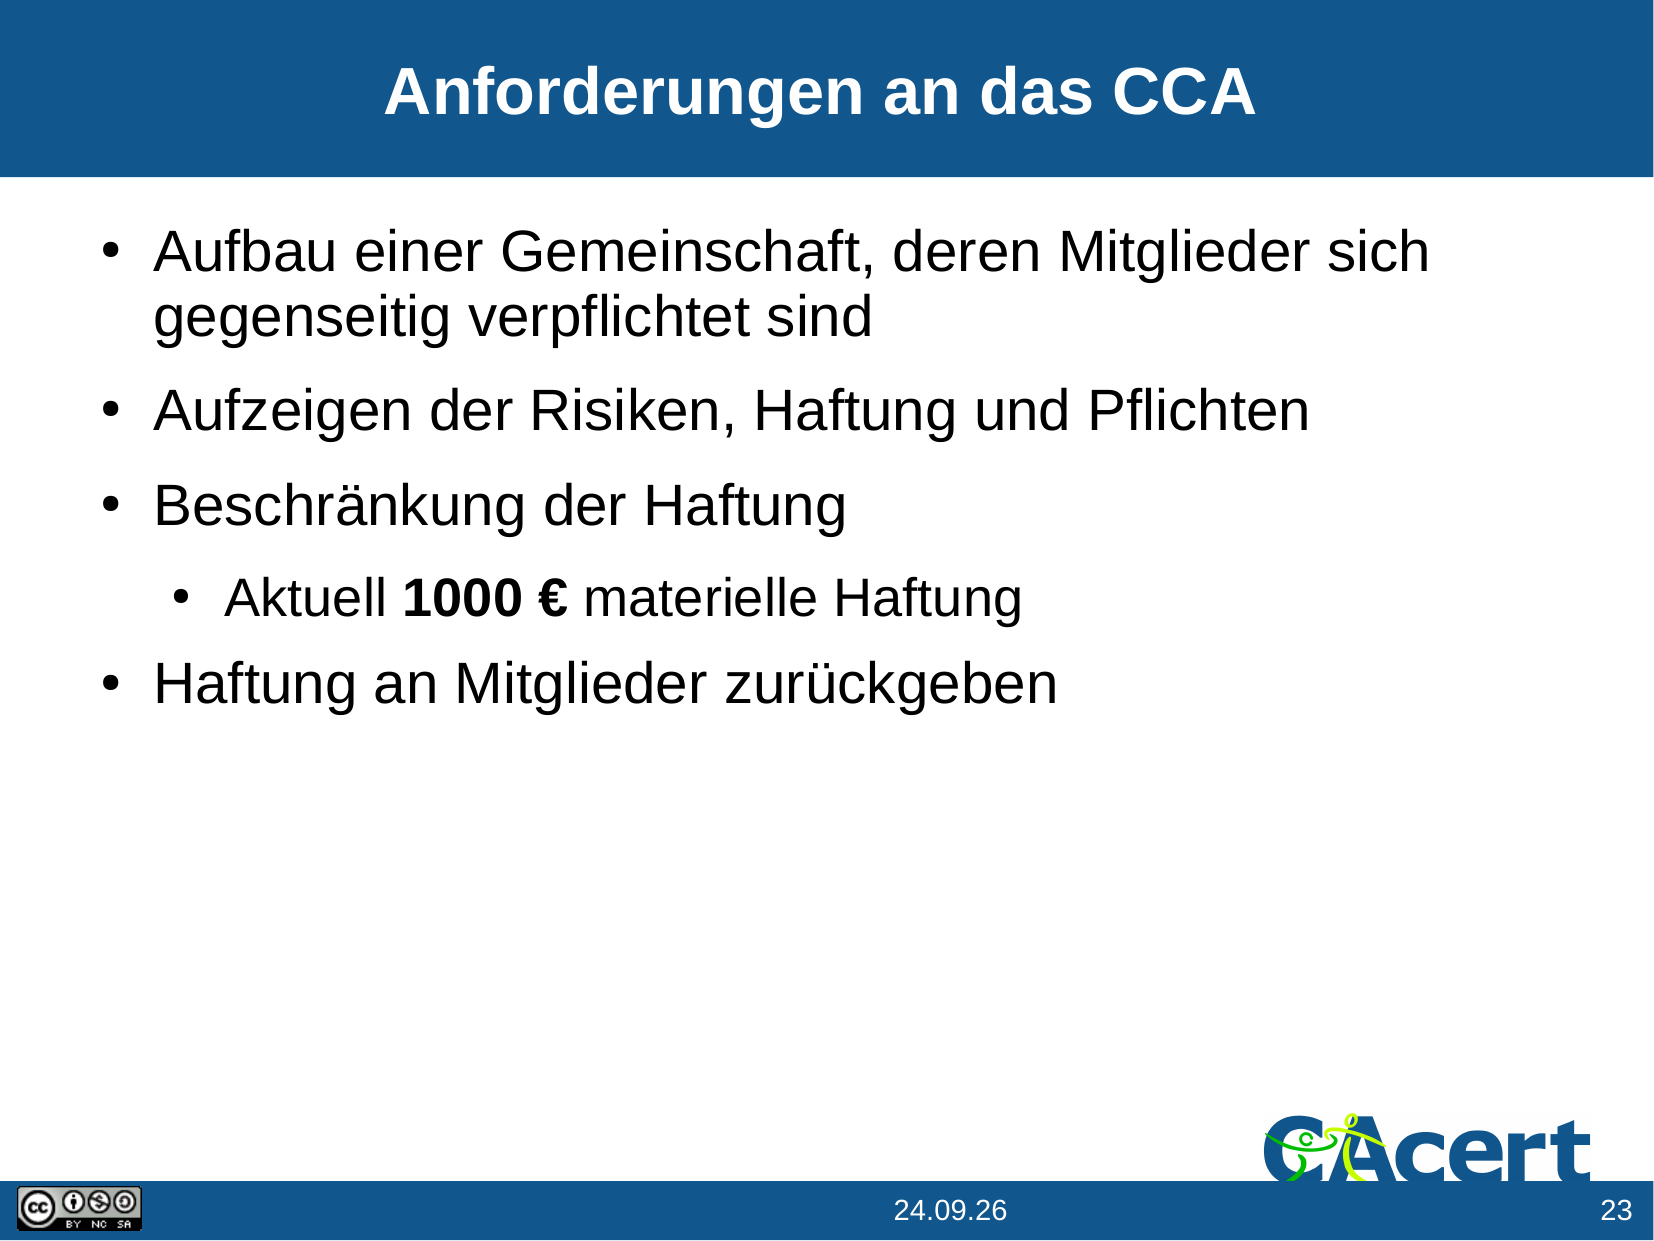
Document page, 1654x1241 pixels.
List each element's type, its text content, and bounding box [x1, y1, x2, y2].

list Aufbau einer Gemeinschaft, deren Mitglieder sich gegenseitig verpflichtet sind Aufzeigen der Risiken, Haftung und Pflichten Beschränkung der Haftung Aktuell 1000 € materielle Haftung Haftung an Mitglieder zurückgeben [82, 218, 1571, 1077]
title Anforderungen an das CCA [76, 17, 1565, 166]
picture [1263, 1112, 1591, 1181]
picture [17, 1186, 142, 1231]
